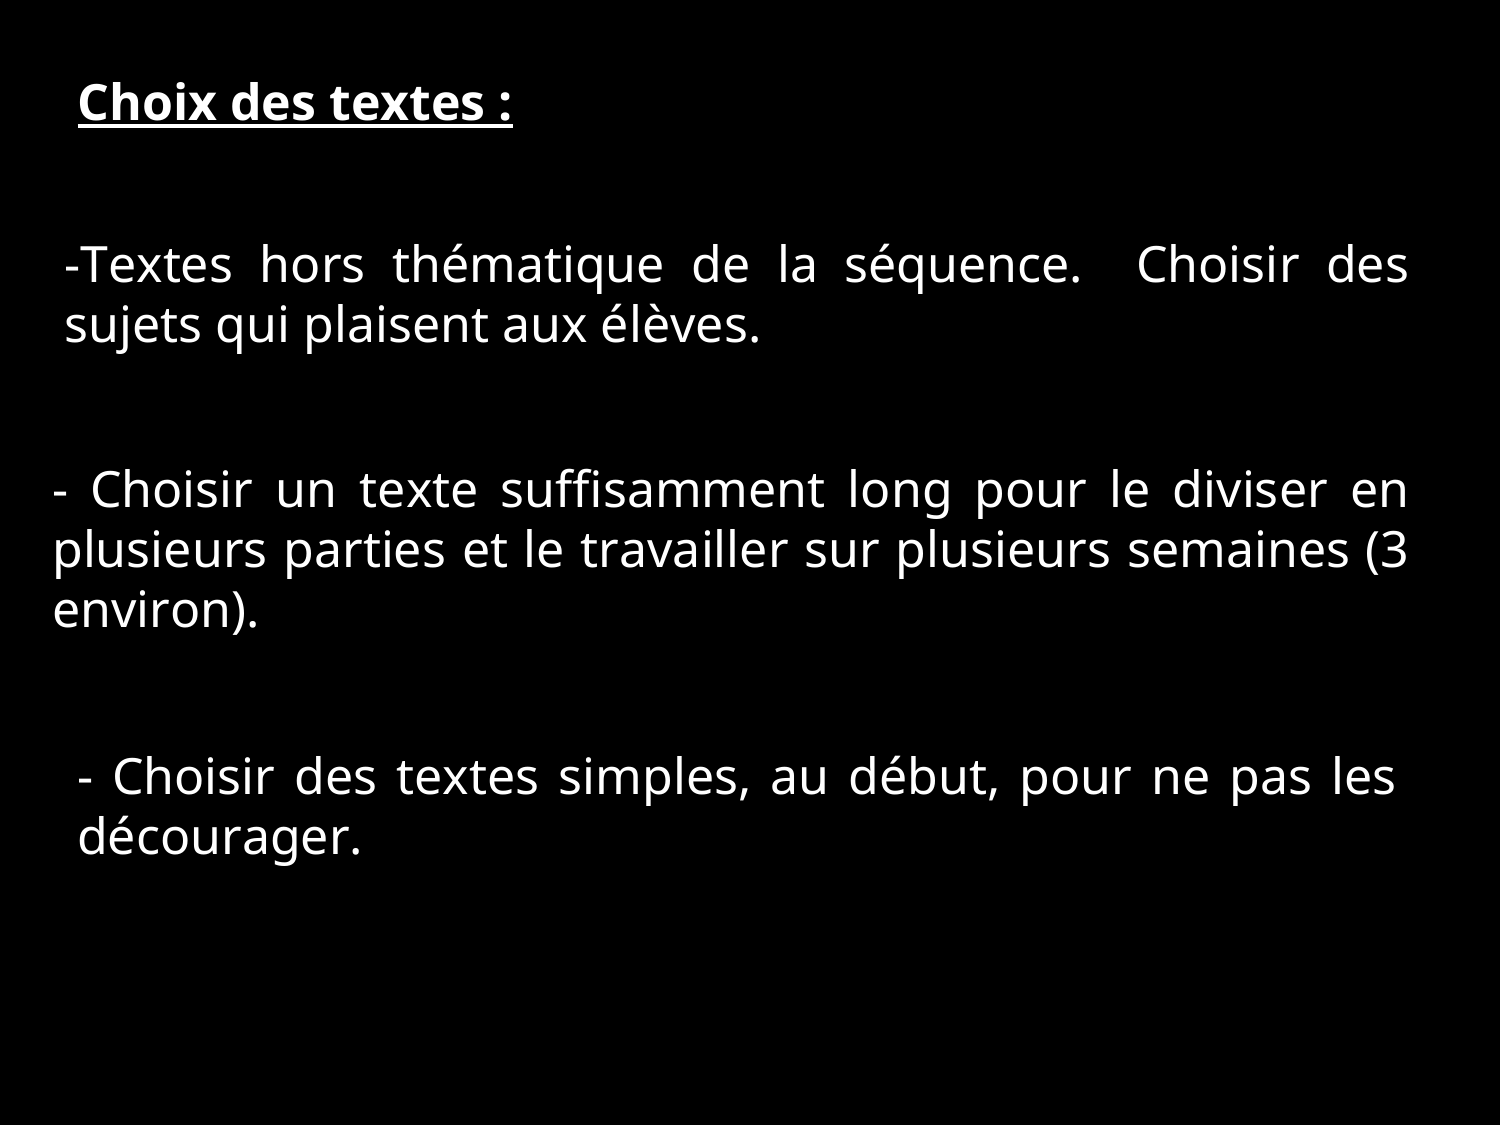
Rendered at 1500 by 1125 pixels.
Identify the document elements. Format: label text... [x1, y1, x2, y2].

text_box Choix des textes : [49, 62, 1426, 138]
text_box Choisir un texte suffisamment long pour le diviser en plusieurs parties et le travailler sur plusieurs semaines (3 environ). [37, 449, 1426, 646]
text_box Choisir des textes simples, au début, pour ne pas les décourager. [62, 637, 1413, 873]
text_box Textes hors thématique de la séquence. Choisir des sujets qui plaisent aux élèves. [49, 224, 1426, 361]
